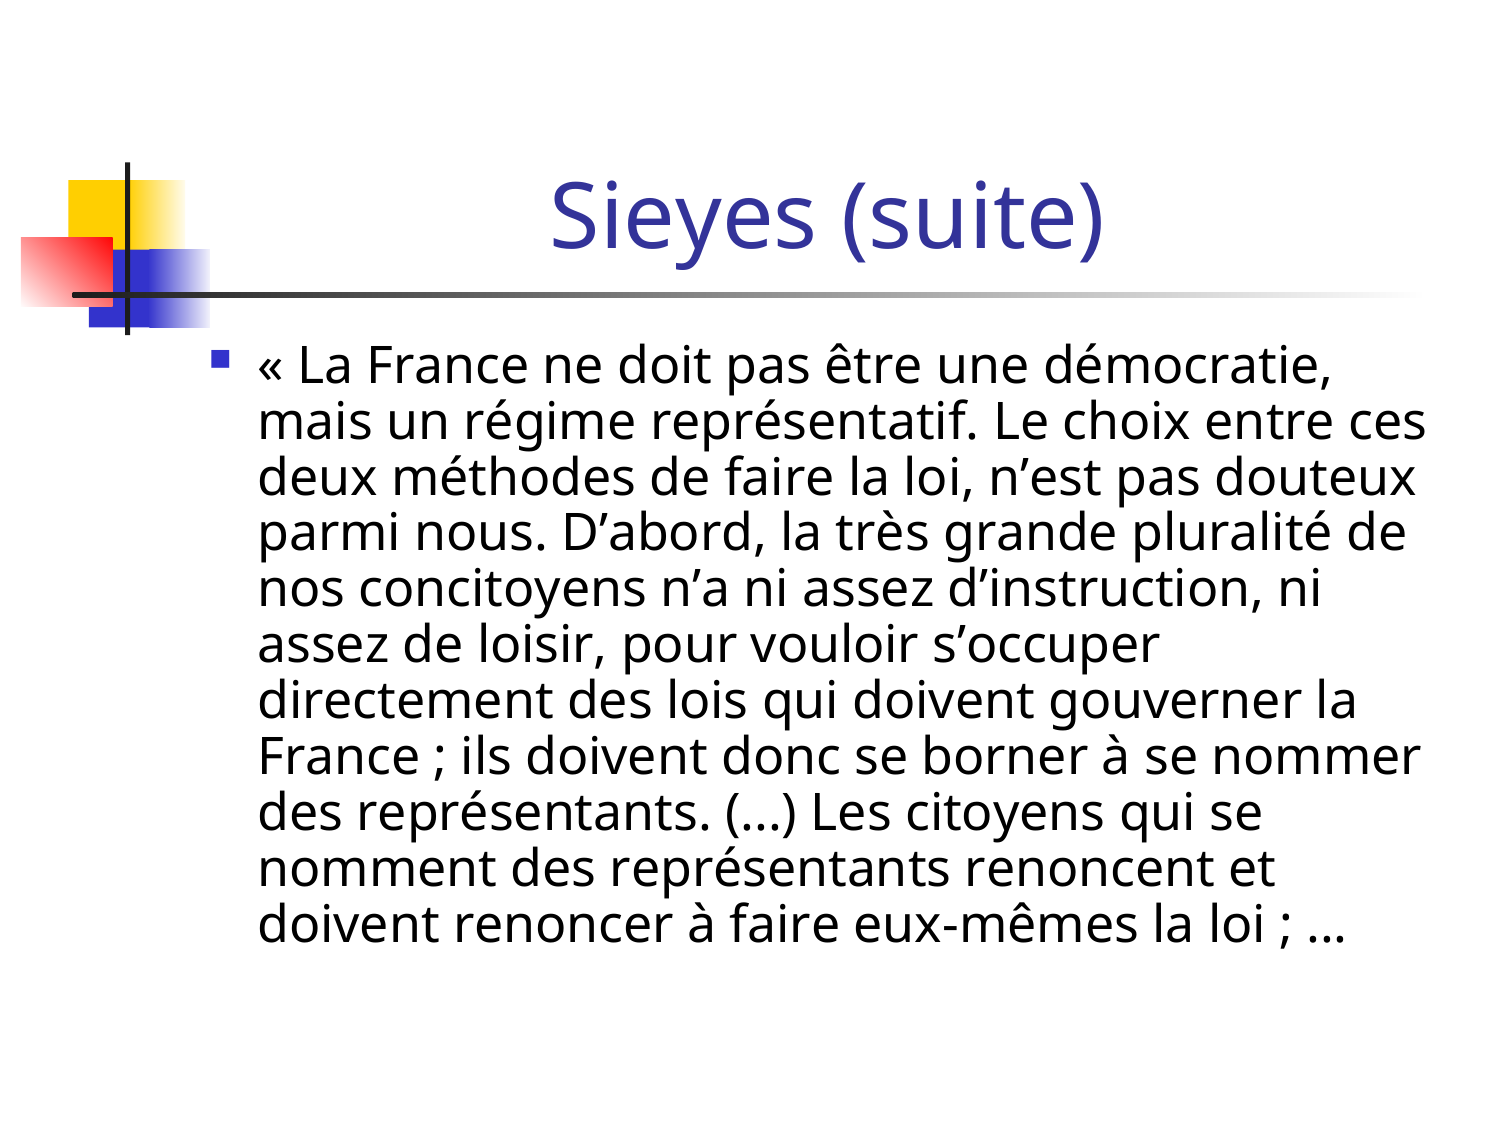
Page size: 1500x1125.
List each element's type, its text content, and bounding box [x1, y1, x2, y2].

title Sieyes (suite) [188, 35, 1468, 276]
list « La France ne doit pas être une démocratie, mais un régime représentatif. Le choix entre ces deux méthodes de faire la loi, n’est pas douteux parmi nous. D’abord, la très grande pluralité de nos concitoyens n’a ni assez d’instruction, ni assez de loisir, pour vouloir s’occuper directement des lois qui doivent gouverner la France ; ils doivent donc se borner à se nommer des représentants. (...) Les citoyens qui se nomment des représentants renoncent et doivent renoncer à faire eux-mêmes la loi ; ... [193, 331, 1469, 1007]
